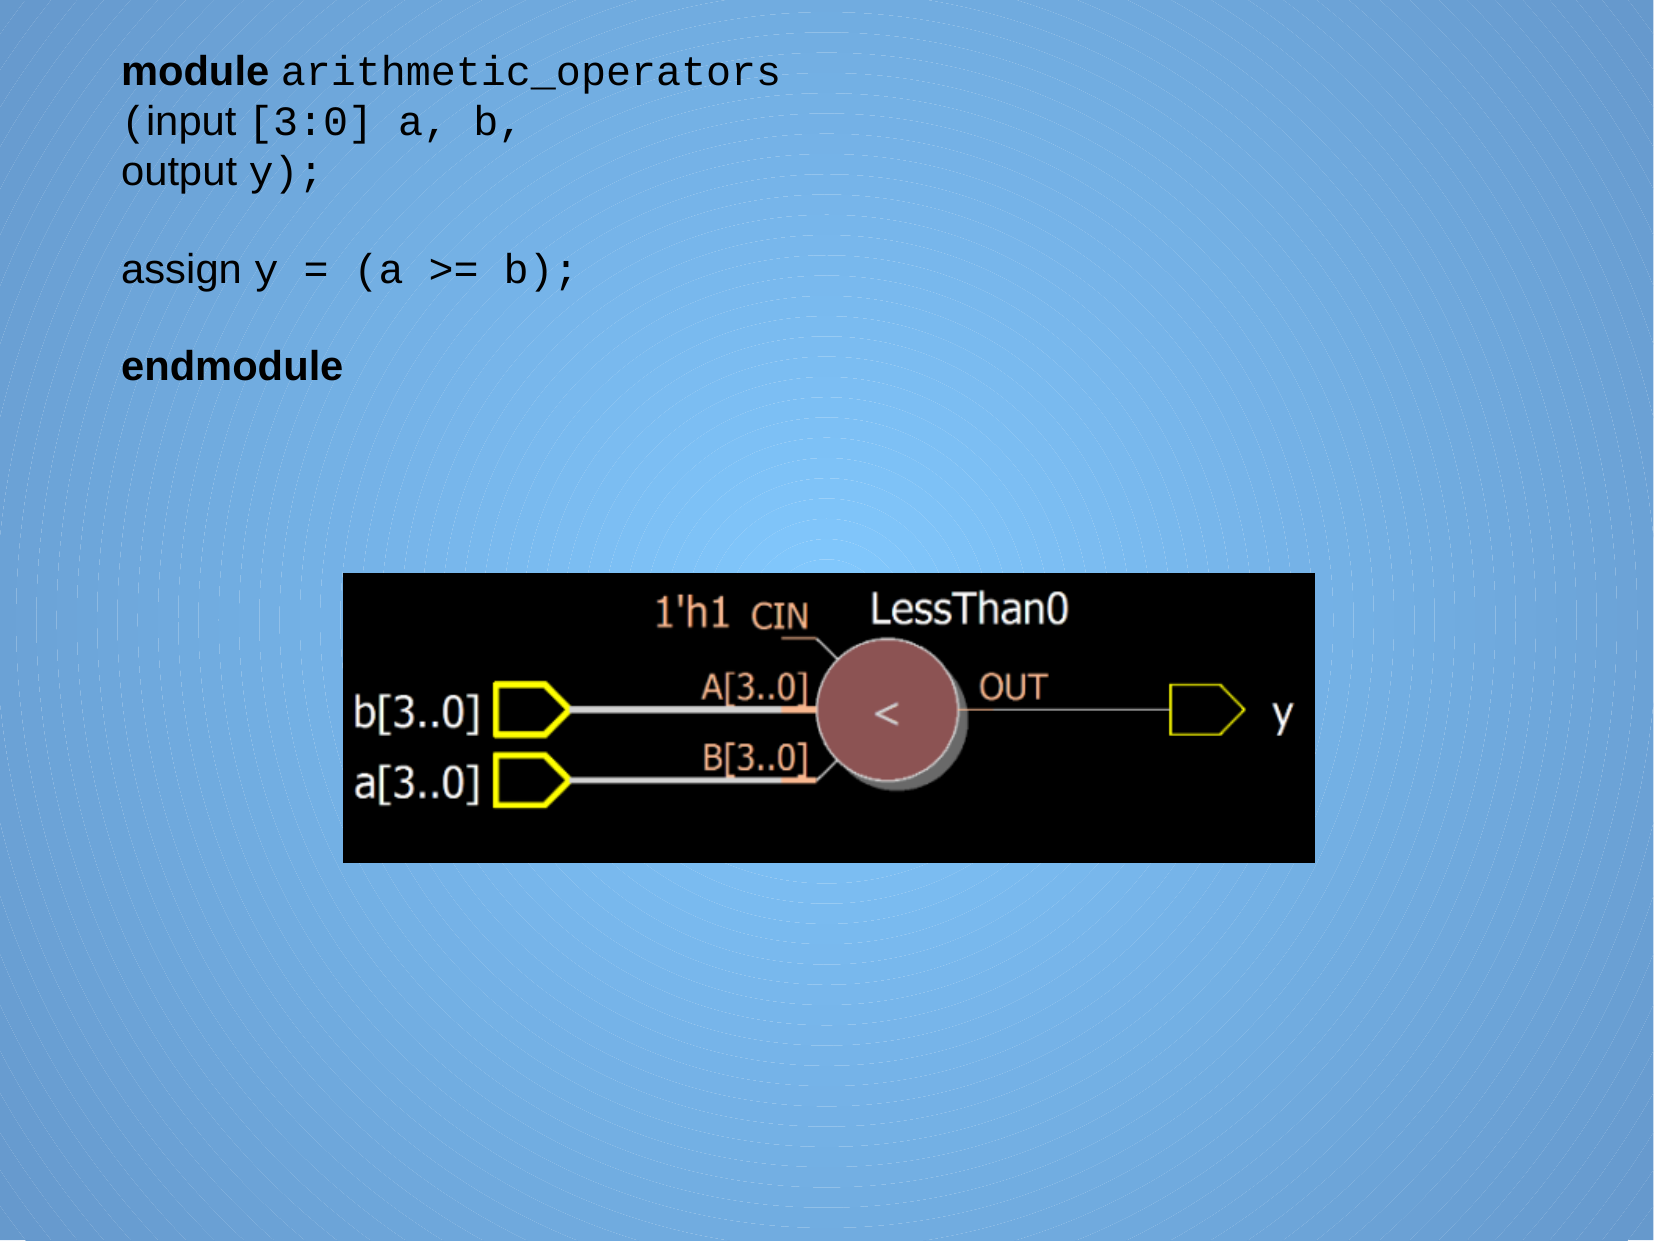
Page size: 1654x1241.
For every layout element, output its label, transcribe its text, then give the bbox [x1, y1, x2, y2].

text_box module arithmetic_operators (input [3:0] a, b, output y); assign y = (a >= b); endmodule [106, 40, 1548, 537]
picture [343, 573, 1315, 863]
